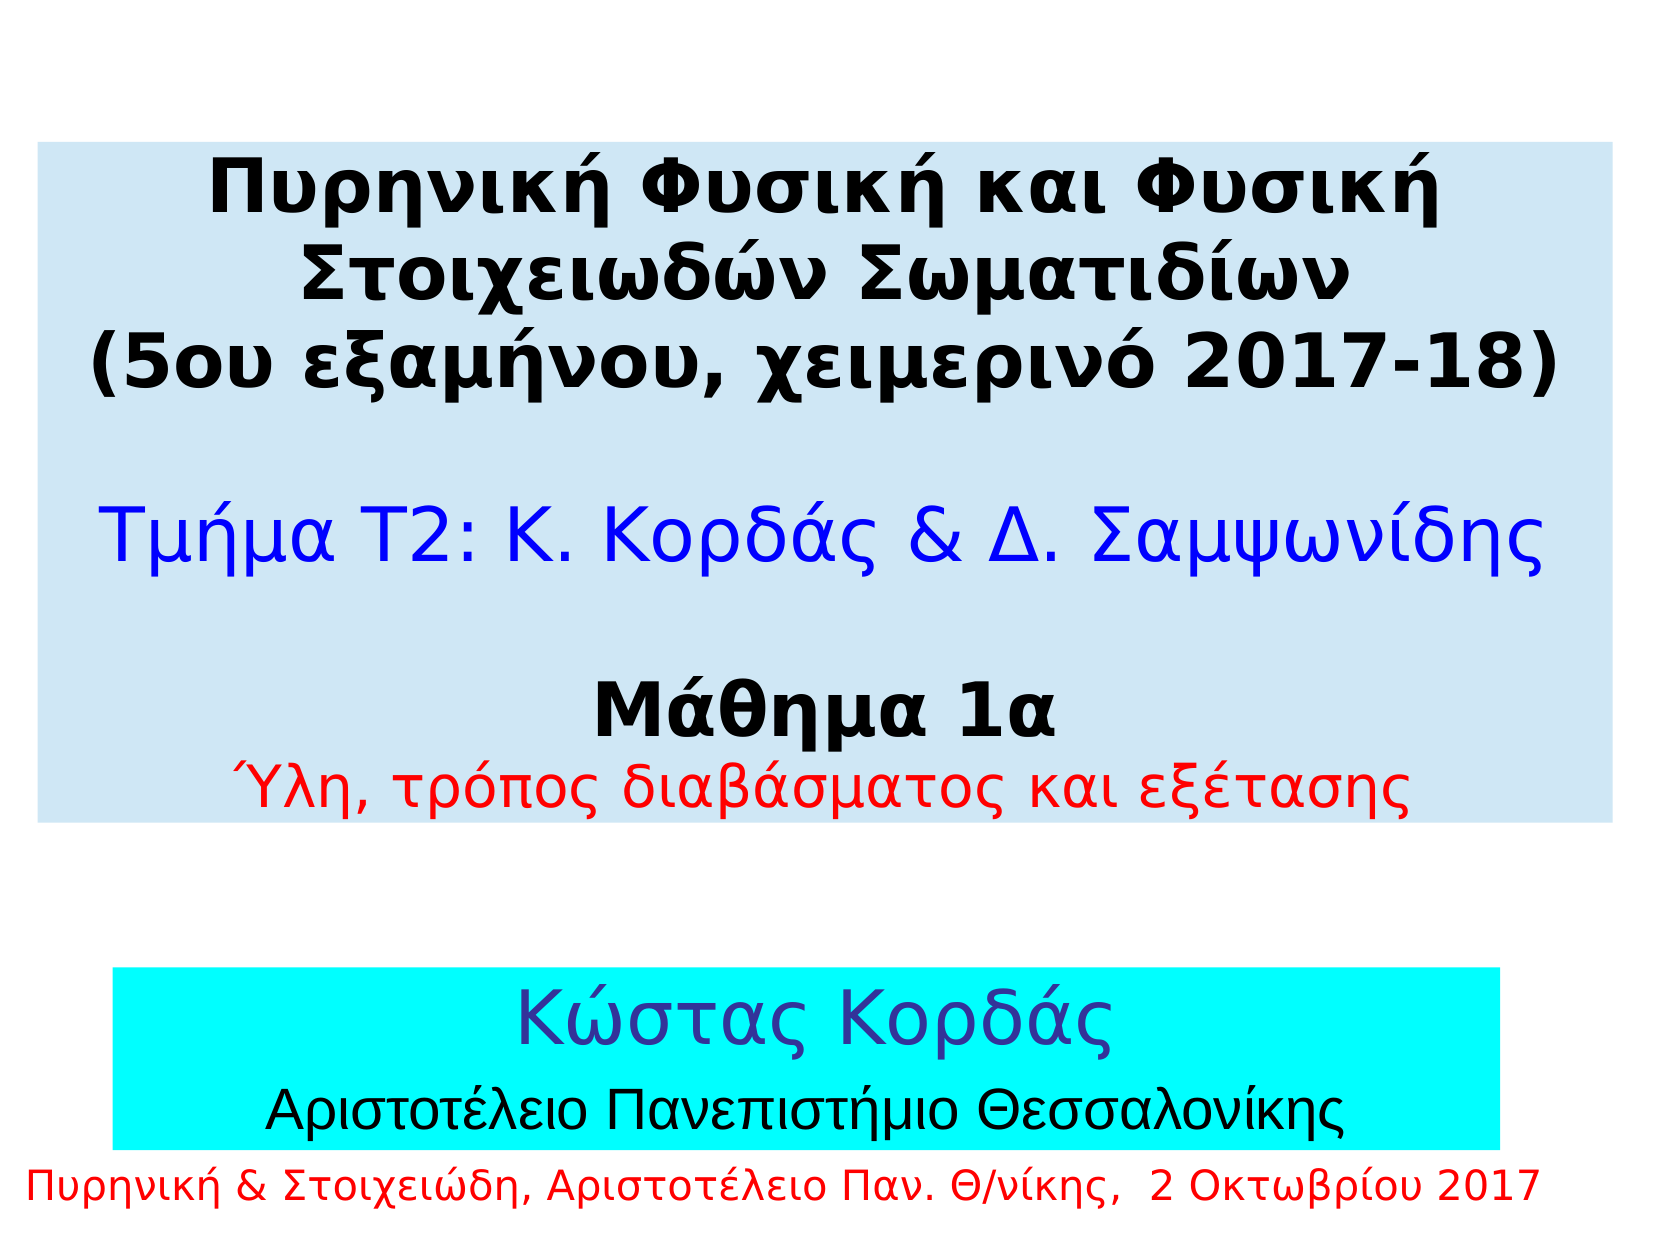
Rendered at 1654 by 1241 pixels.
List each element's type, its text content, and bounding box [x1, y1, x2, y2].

title Πυρηνική Φυσική και Φυσική Στοιχειωδών Σωματιδίων (5ου εξαμήνου, χειμερινό 2017-18) Τμήμα T2: Κ. Κορδάς & Δ. Σαμψωνίδης Μάθημα 1α Ύλη, τρόπος διαβάσματος και εξέτασης [37, 141, 1613, 823]
text_box Πυρηνική & Στοιχειώδη, Αριστοτέλειο Παν. Θ/νίκης, 2 Οκτωβρίου 2017 [10, 1154, 1559, 1219]
text_box Κώστας Κορδάς Αριστοτέλειο Πανεπιστήμιο Θεσσαλονίκης [112, 967, 1501, 1151]
